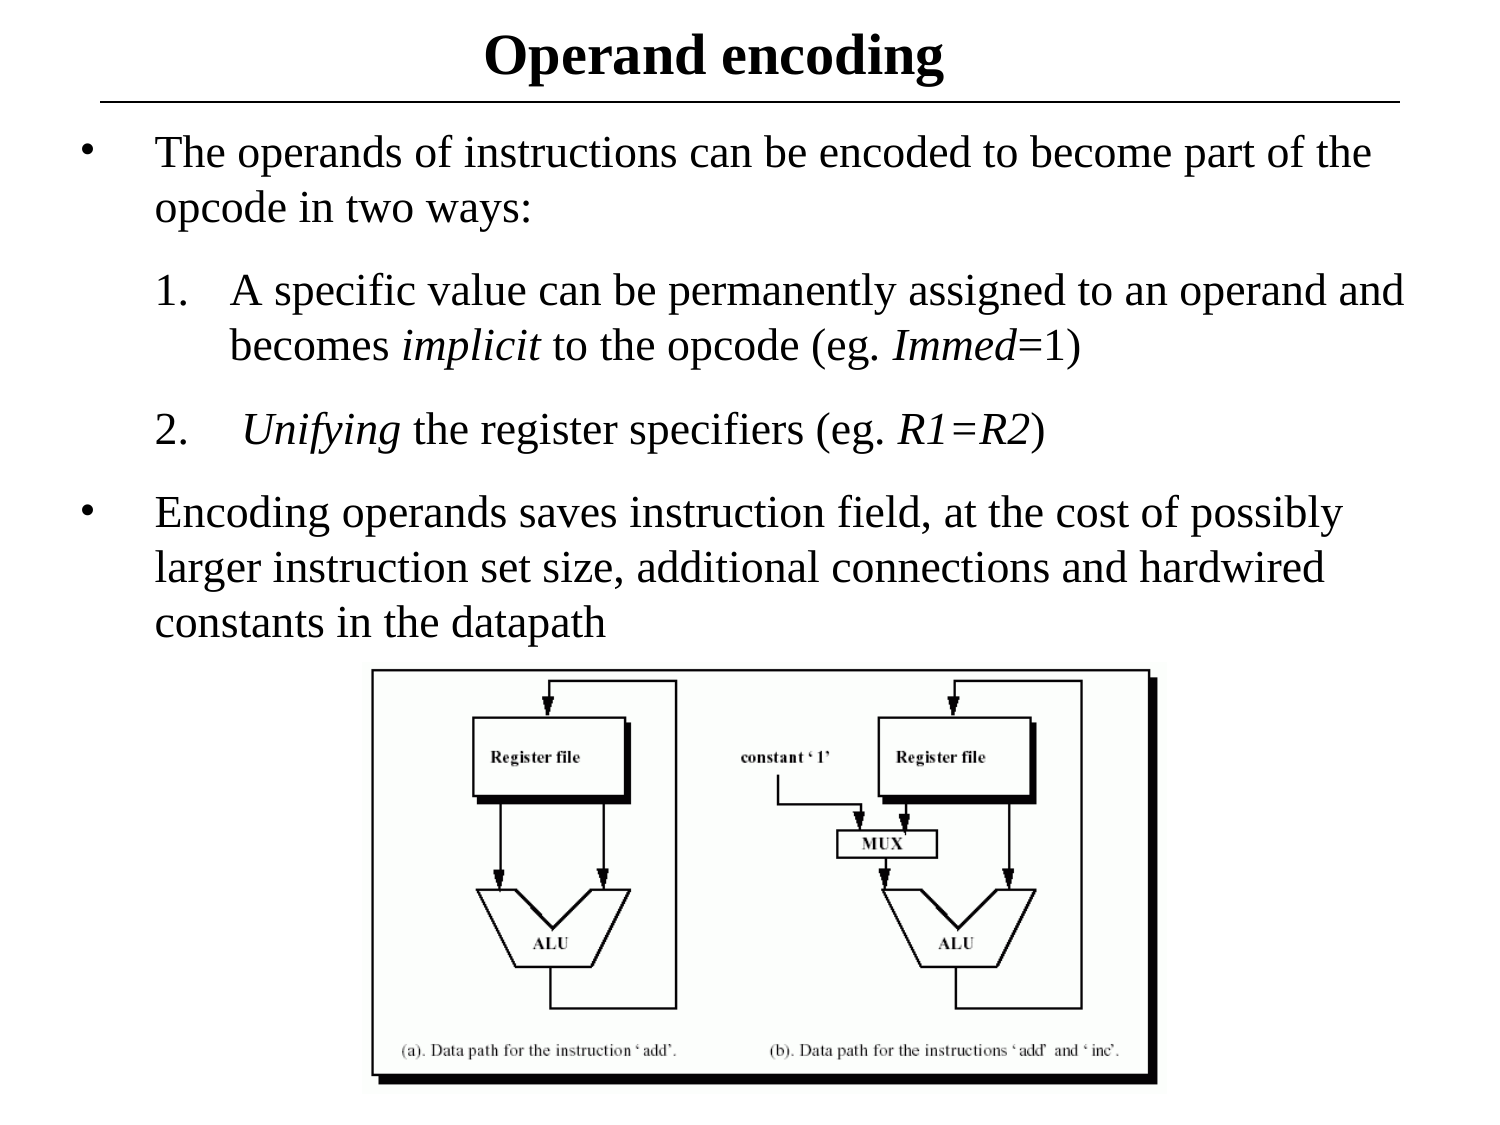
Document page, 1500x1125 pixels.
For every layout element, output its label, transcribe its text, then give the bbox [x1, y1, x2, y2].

picture [362, 662, 1167, 1094]
title Operand encoding [112, 0, 1317, 101]
text_box The operands of instructions can be encoded to become part of the opcode in two ways: A specific value can be permanently assigned to an operand and becomes implicit to the opcode (eg. Immed=1) Unifying the register specifiers (eg. R1=R2) Encoding operands saves instruction field, at the cost of possibly larger instruction set size, additional connections and hardwired constants in the datapath [64, 113, 1428, 655]
